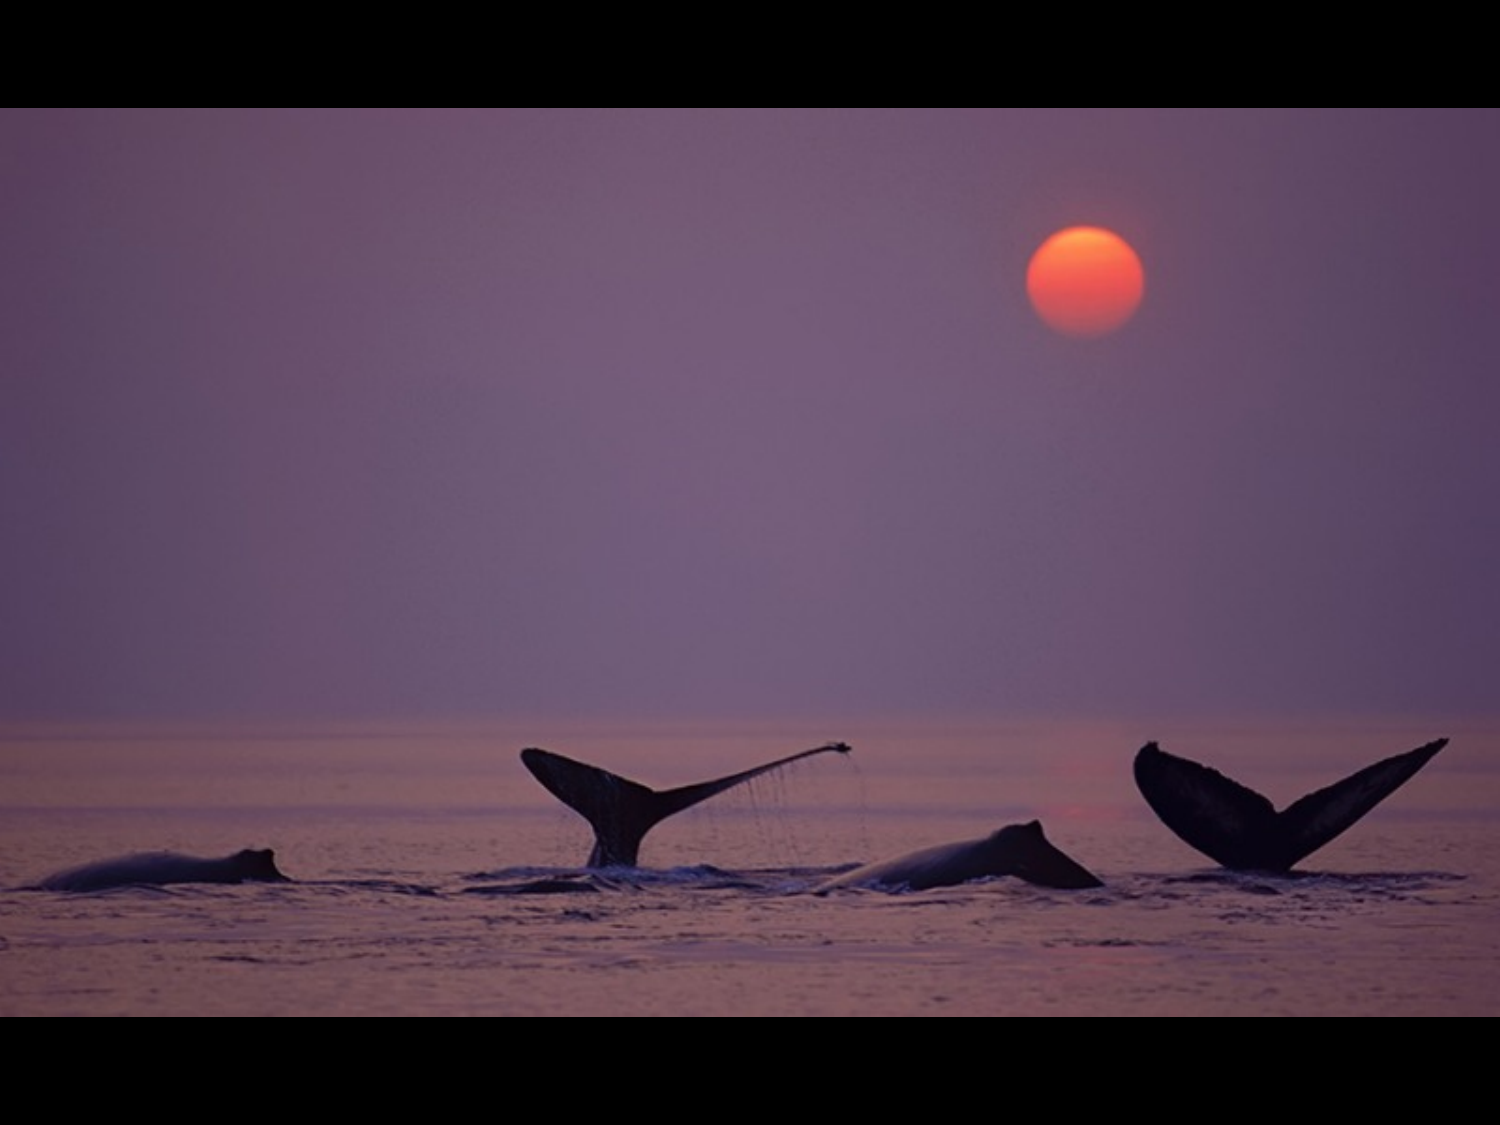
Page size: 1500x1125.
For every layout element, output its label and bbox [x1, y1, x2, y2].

picture [0, 108, 1500, 1017]
